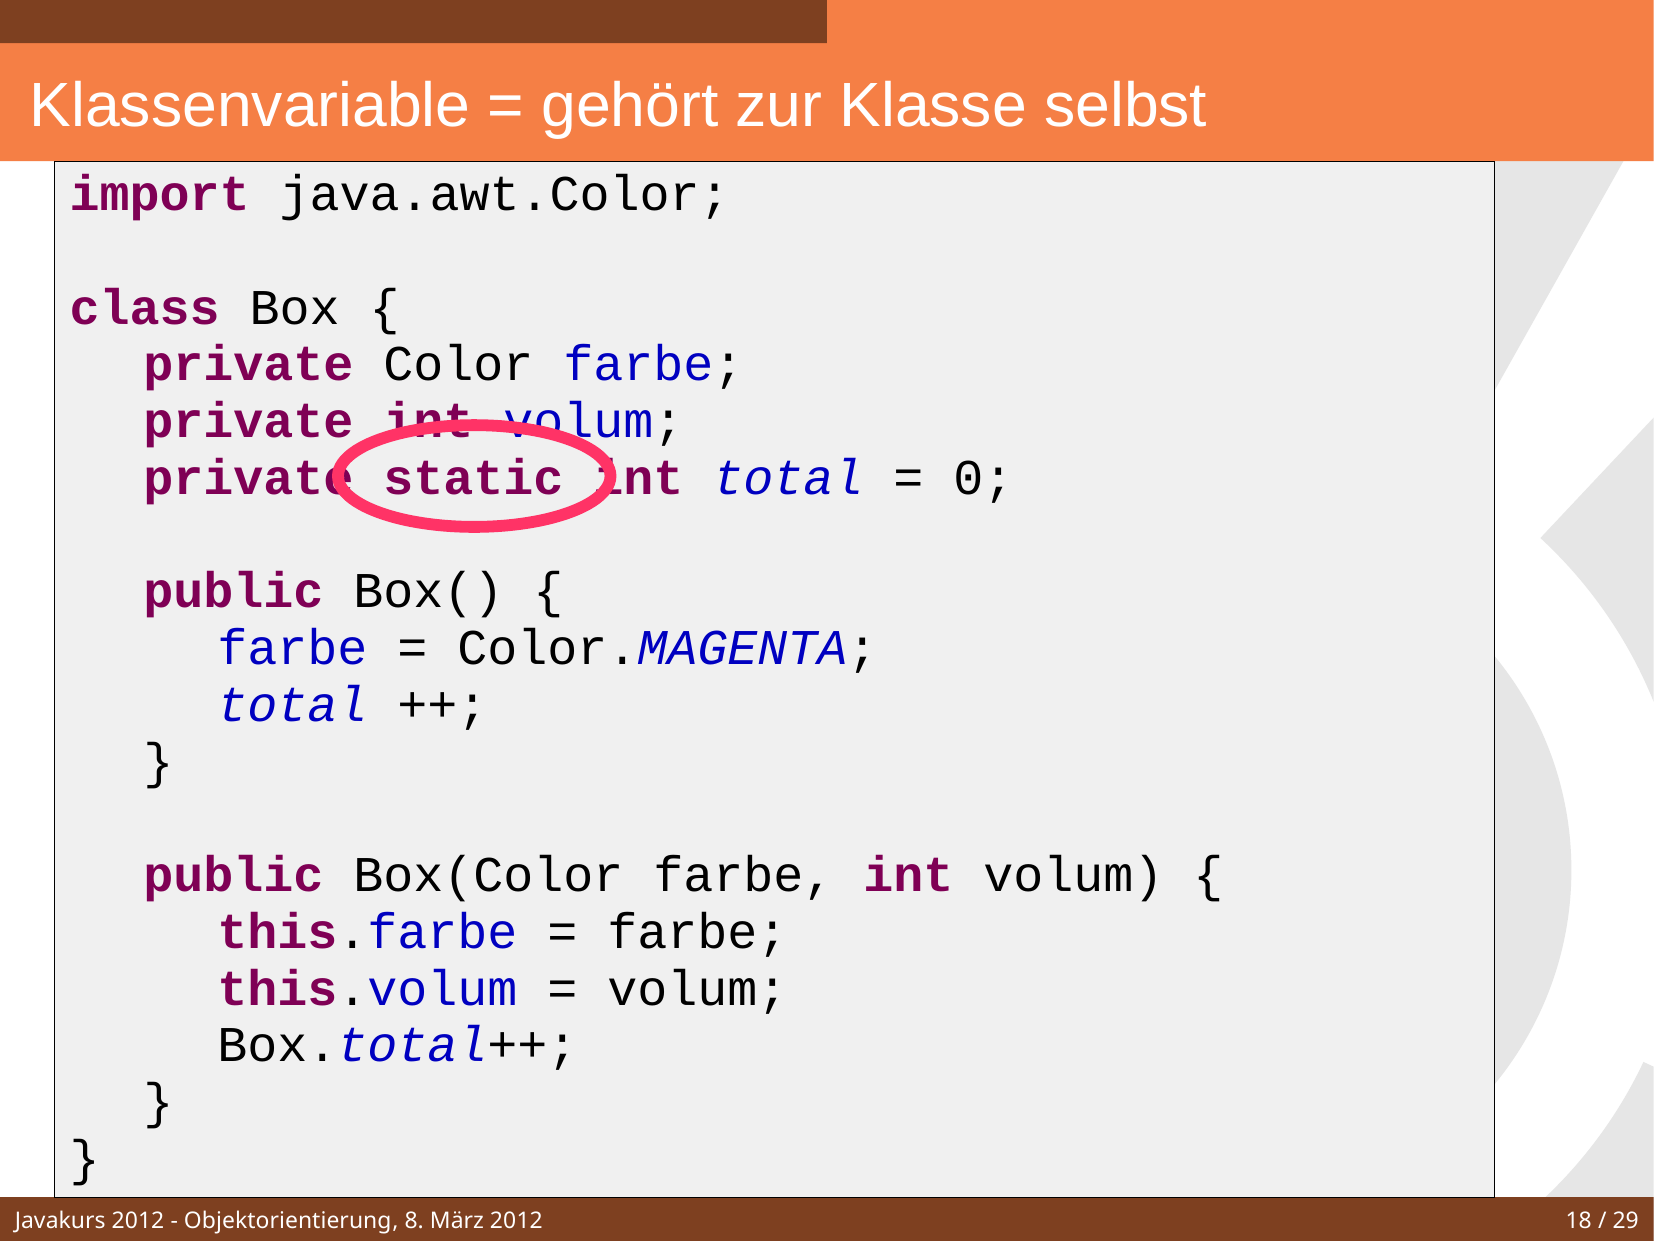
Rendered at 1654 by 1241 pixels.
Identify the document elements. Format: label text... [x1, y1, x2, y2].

text_box import java.awt.Color; class Box { private Color farbe; private int volum; private static int total = 0; public Box() { farbe = Color.MAGENTA; total ++; } public Box(Color farbe, int volum) { this.farbe = farbe; this.volum = volum; Box.total++; } } [54, 161, 1495, 1173]
title Klassenvariable = gehört zur Klasse selbst [29, 67, 1595, 143]
